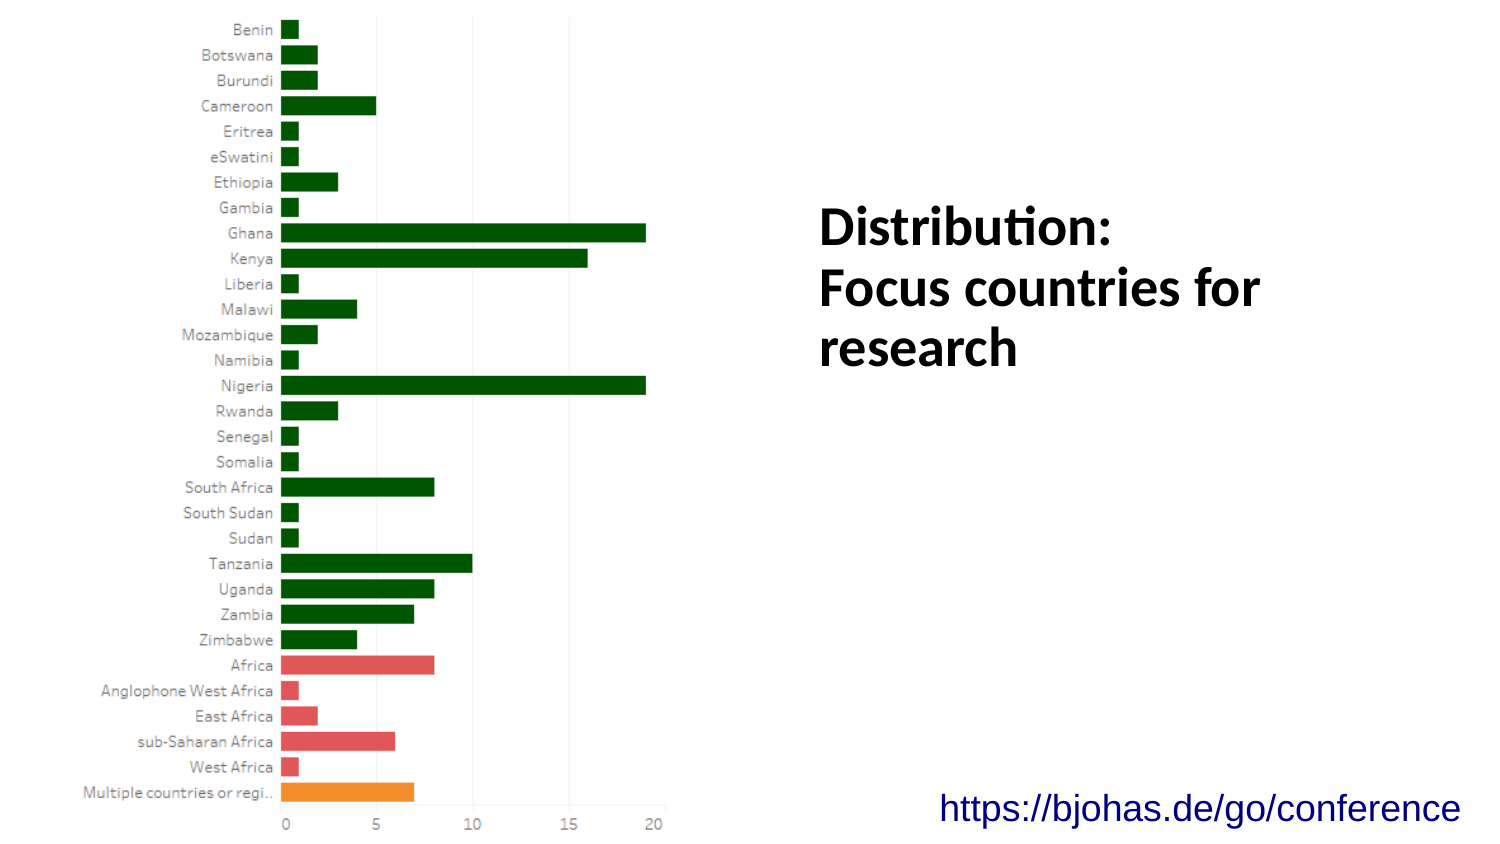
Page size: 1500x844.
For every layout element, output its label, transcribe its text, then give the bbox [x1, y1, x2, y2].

picture [62, 1, 670, 844]
title Distribution: Focus countries for research [808, 252, 1439, 391]
